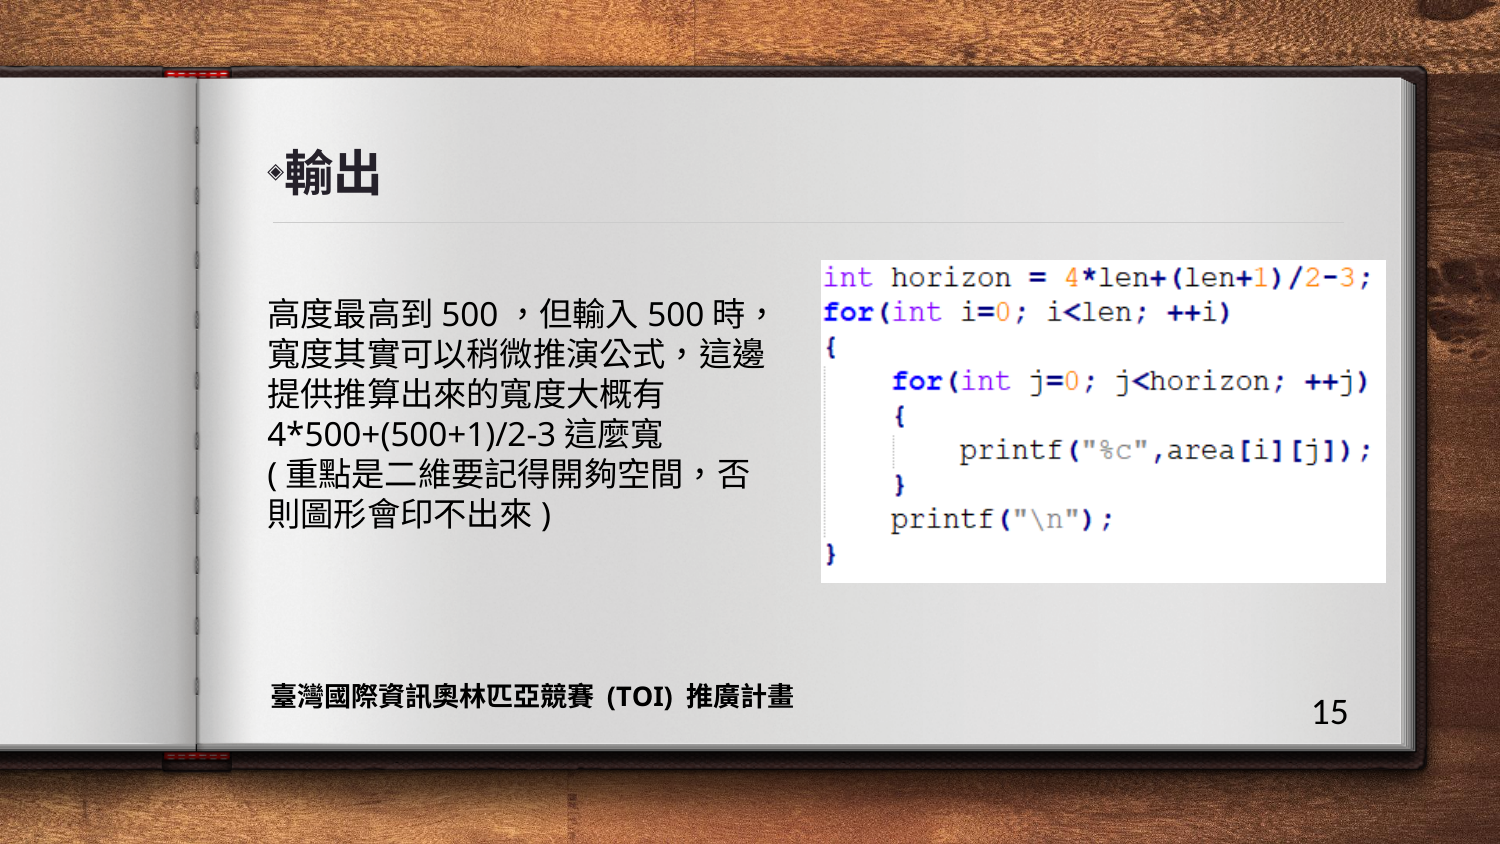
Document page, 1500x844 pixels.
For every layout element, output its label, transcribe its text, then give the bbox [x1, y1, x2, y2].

list 輸出 [252, 126, 1194, 216]
text_box 高度最高到500，但輸入500時，寬度其實可以稍微推演公式，這邊提供推算出來的寬度大概有 4*500+(500+1)/2-3這麼寬 (重點是二維要記得開夠空間，否則圖形會印不出來) [252, 285, 792, 544]
picture [821, 260, 1386, 583]
text_box [1295, 672, 1386, 737]
